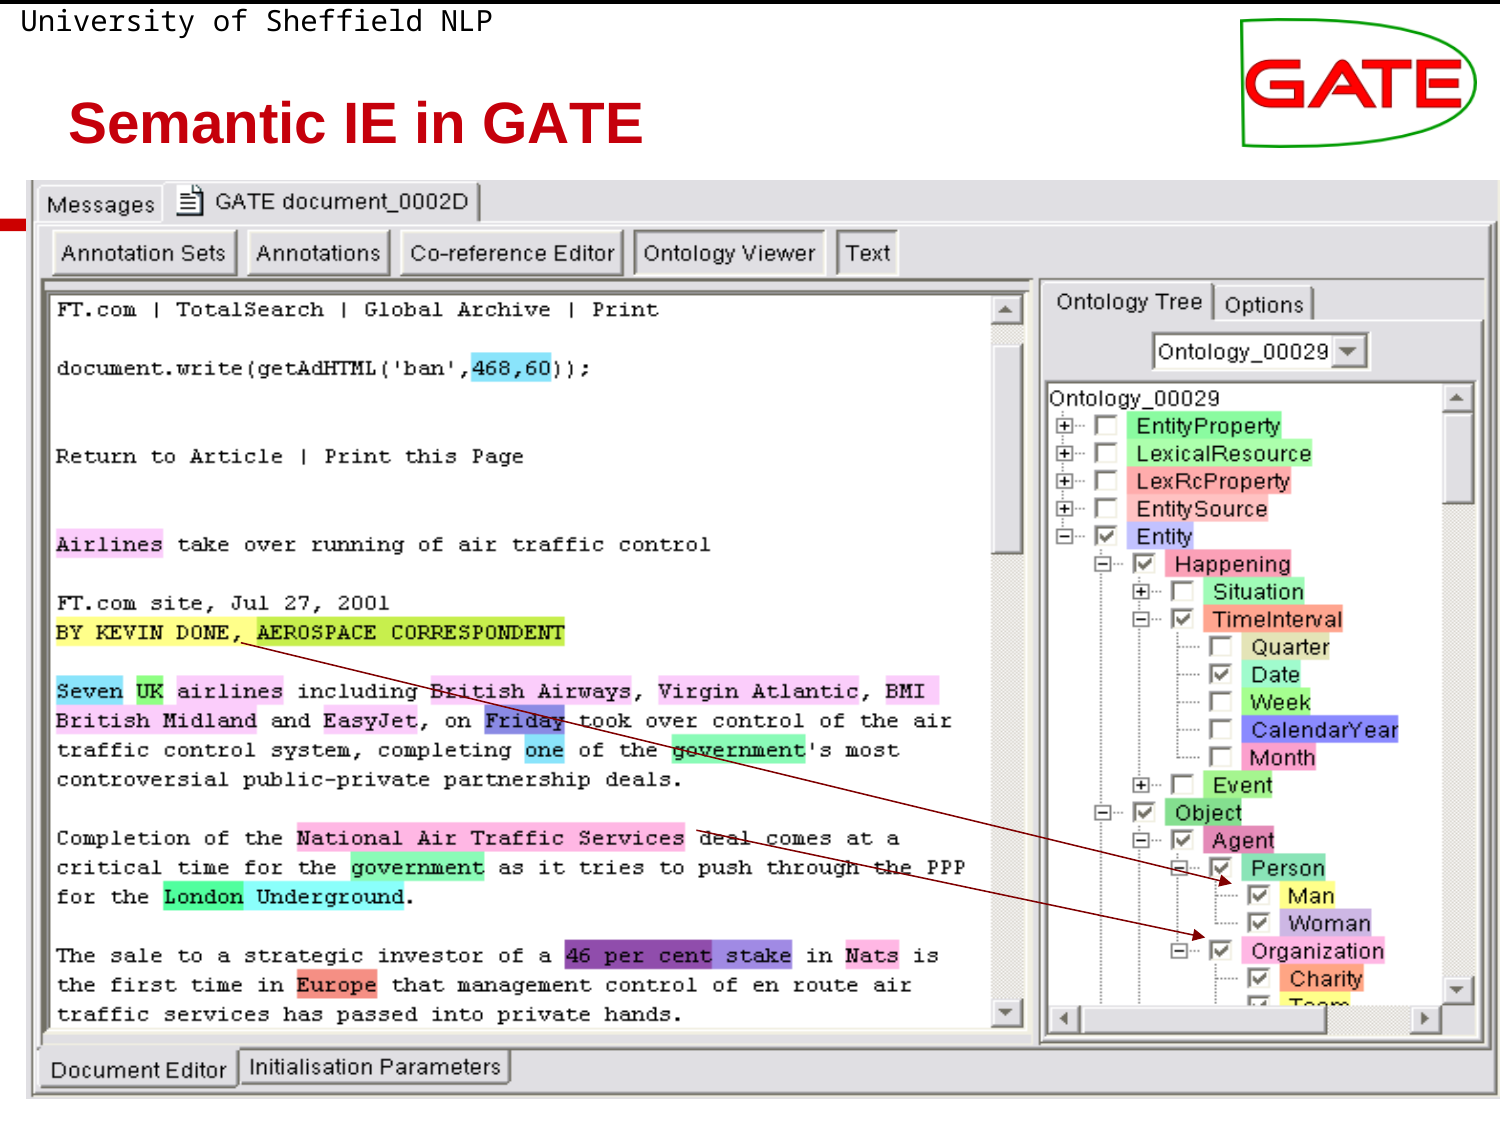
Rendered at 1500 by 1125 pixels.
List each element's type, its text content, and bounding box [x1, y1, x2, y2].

picture [26, 180, 1500, 1099]
text_box [0, 0, 1500, 4]
text_box Semantic IE in GATE [53, 54, 1443, 180]
picture [1240, 18, 1477, 148]
